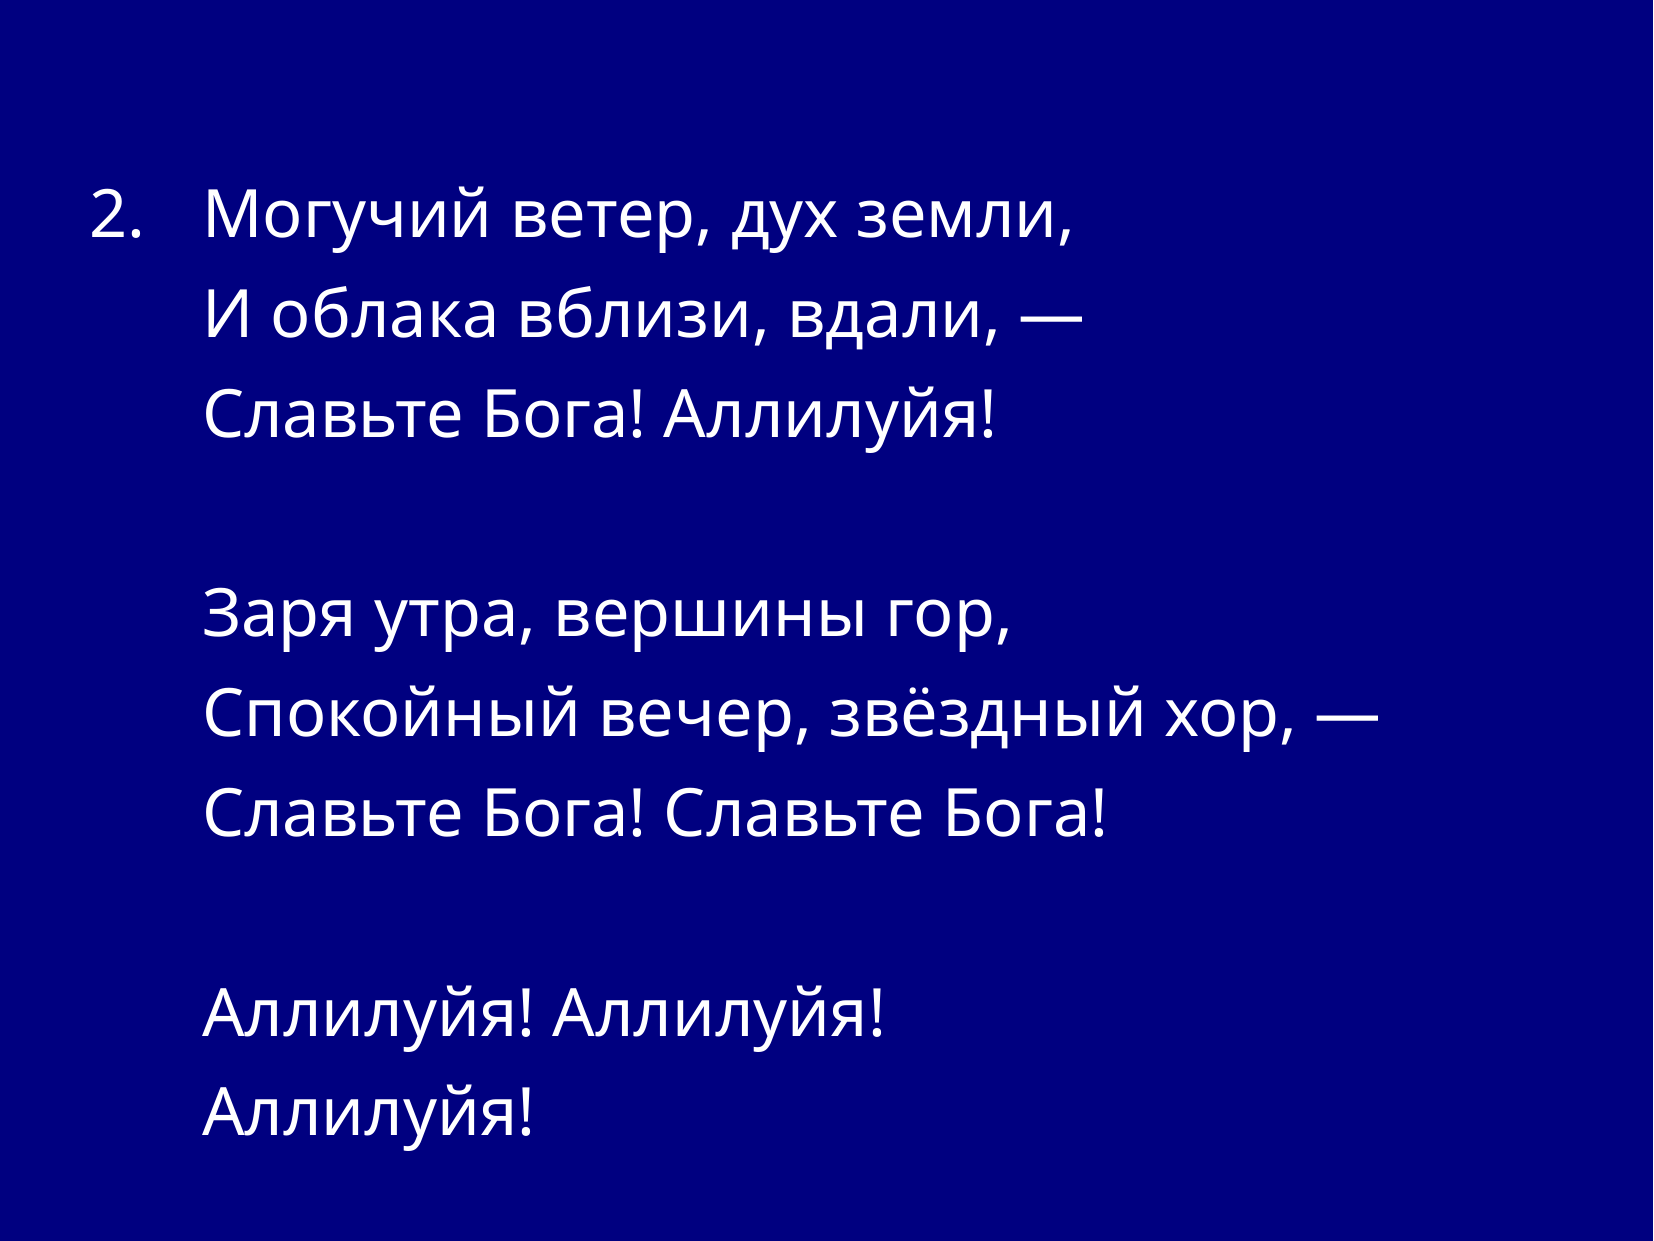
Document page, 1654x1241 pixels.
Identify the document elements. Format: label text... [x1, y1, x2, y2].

text_box 2. Могучий ветер, дух земли, И облака вблизи, вдали, ― Славьте Бога! Аллилуйя! Заря утра, вершины гор, Спокойный вечер, звёздный хор, ― Славьте Бога! Славьте Бога! Аллилуйя! Аллилуйя! Аллилуйя! [75, 150, 1576, 1163]
